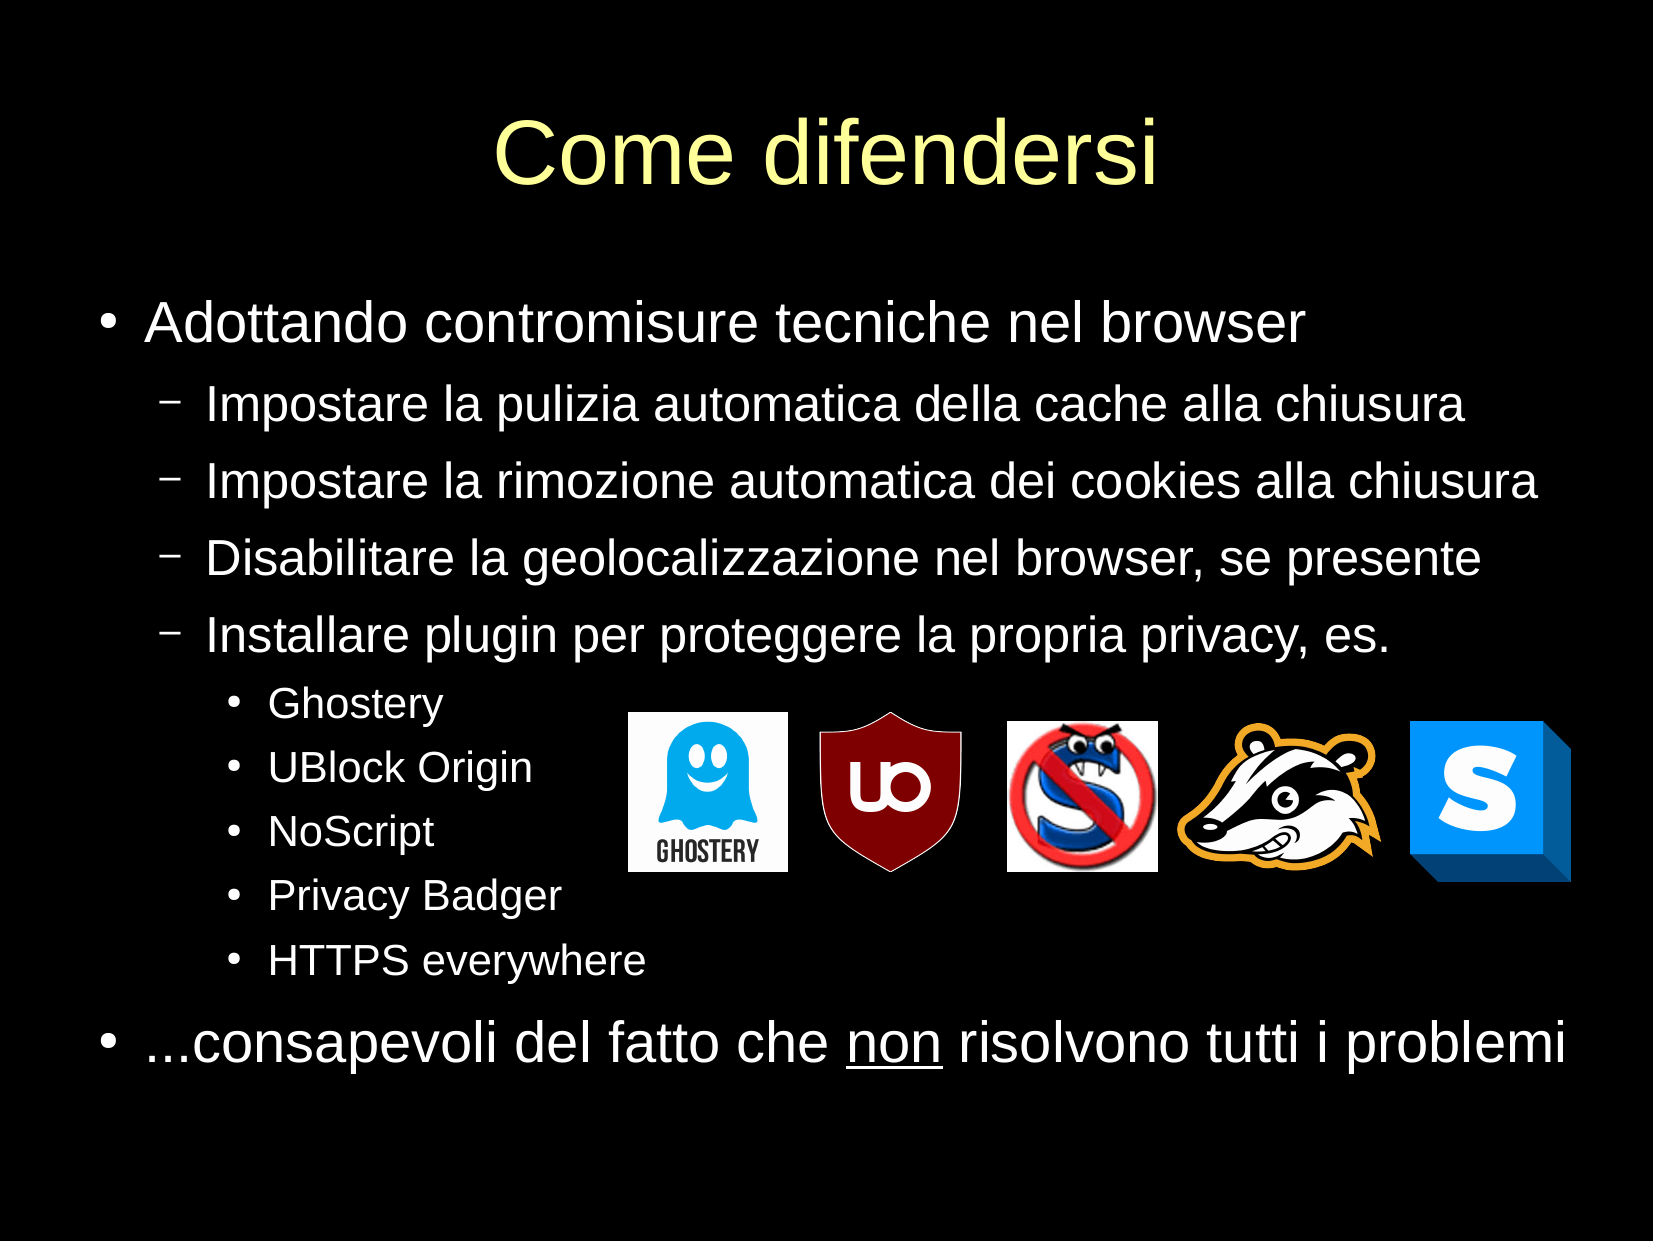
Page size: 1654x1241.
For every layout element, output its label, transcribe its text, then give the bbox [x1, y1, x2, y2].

picture [1410, 721, 1571, 882]
title Come difendersi [82, 49, 1571, 257]
picture [1174, 721, 1382, 872]
picture [810, 712, 971, 872]
picture [628, 712, 788, 872]
picture [1007, 721, 1158, 872]
list Adottando contromisure tecniche nel browser Impostare la pulizia automatica della cache alla chiusura Impostare la rimozione automatica dei cookies alla chiusura Disabilitare la geolocalizzazione nel browser, se presente Installare plugin per proteggere la propria privacy, es. Ghostery UBlock Origin NoScript Privacy Badger HTTPS everywhere ...consapevoli del fatto che non risolvono tutti i problemi [82, 290, 1571, 1126]
